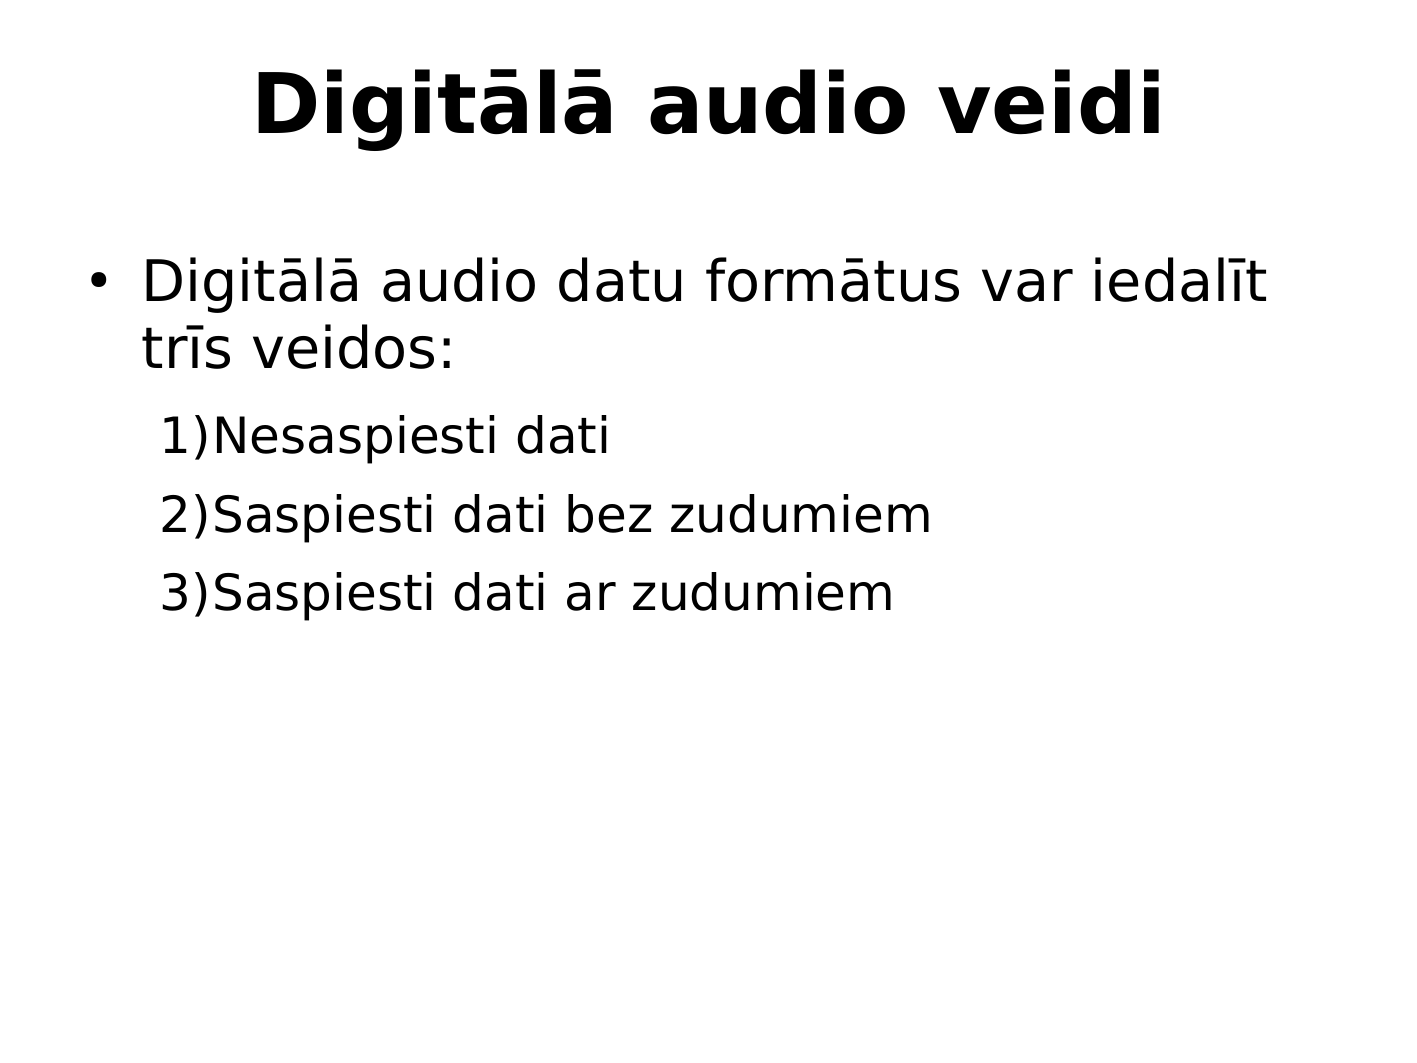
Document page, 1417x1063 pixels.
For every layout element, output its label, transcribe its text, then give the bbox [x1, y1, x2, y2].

title Digitālā audio veidi [70, 42, 1346, 168]
list Digitālā audio datu formātus var iedalīt trīs veidos: Nesaspiesti dati Saspiesti dati bez zudumiem Saspiesti dati ar zudumiem [70, 248, 1346, 865]
